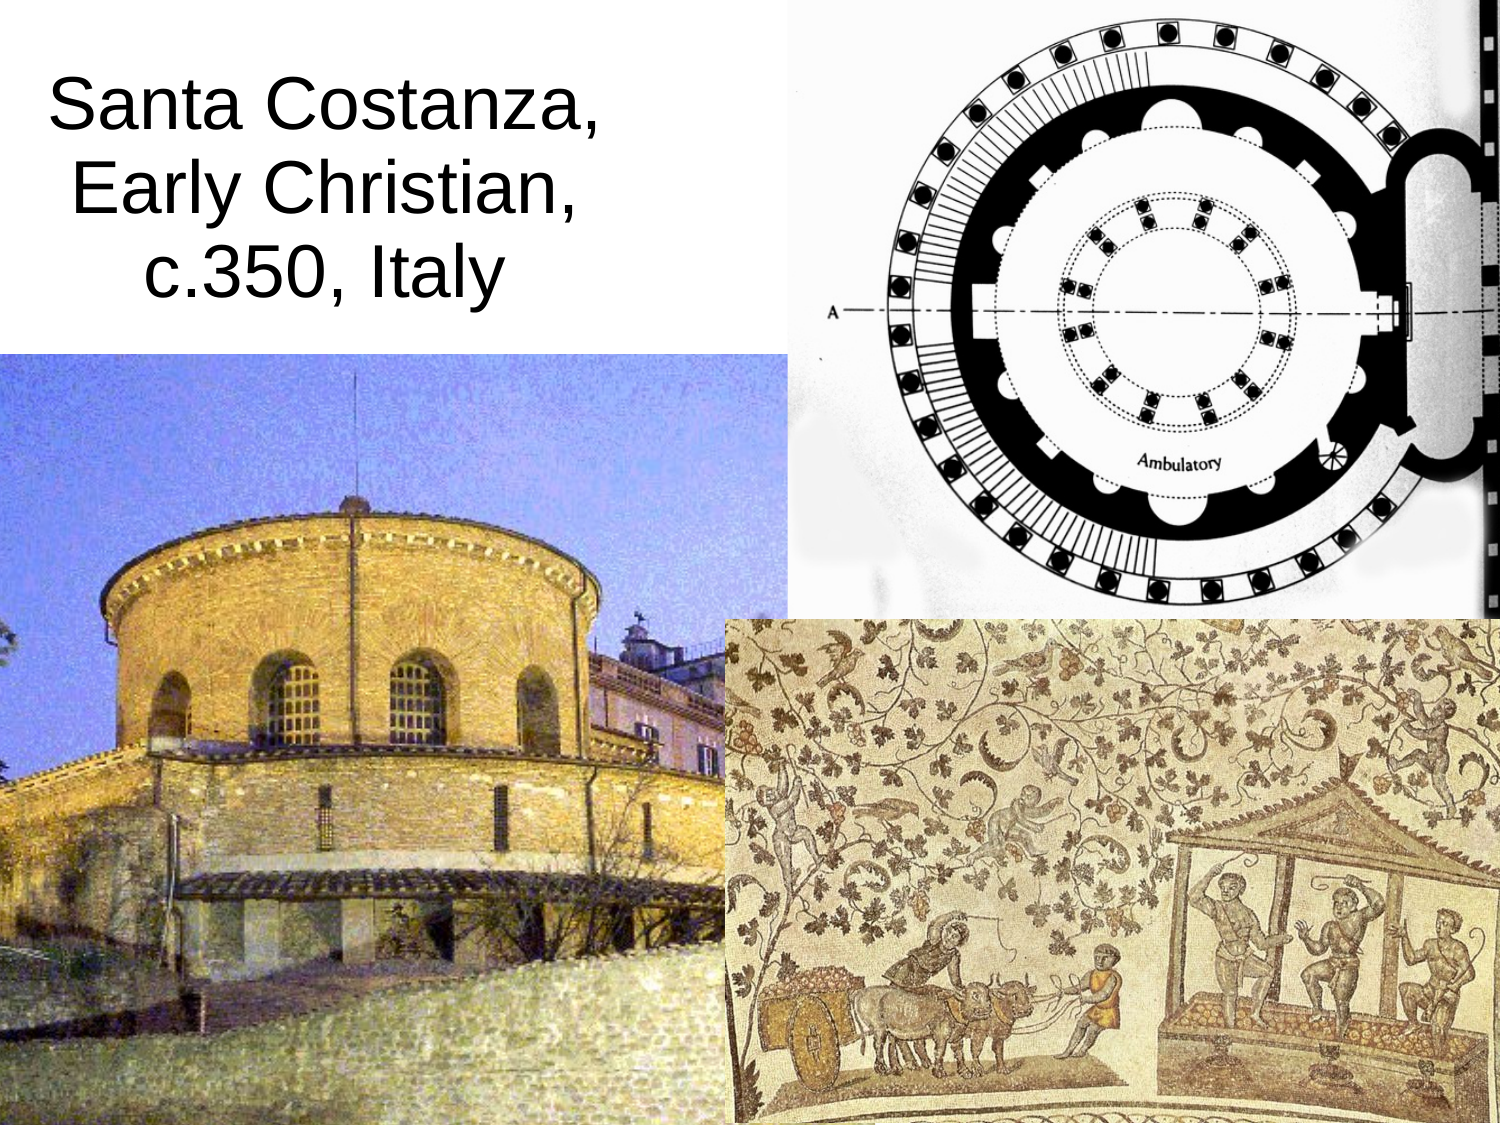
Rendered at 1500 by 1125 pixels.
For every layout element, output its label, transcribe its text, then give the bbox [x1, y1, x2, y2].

picture [0, 0, 1500, 1125]
title Santa Costanza, Early Christian, c.350, Italy [0, 0, 650, 354]
